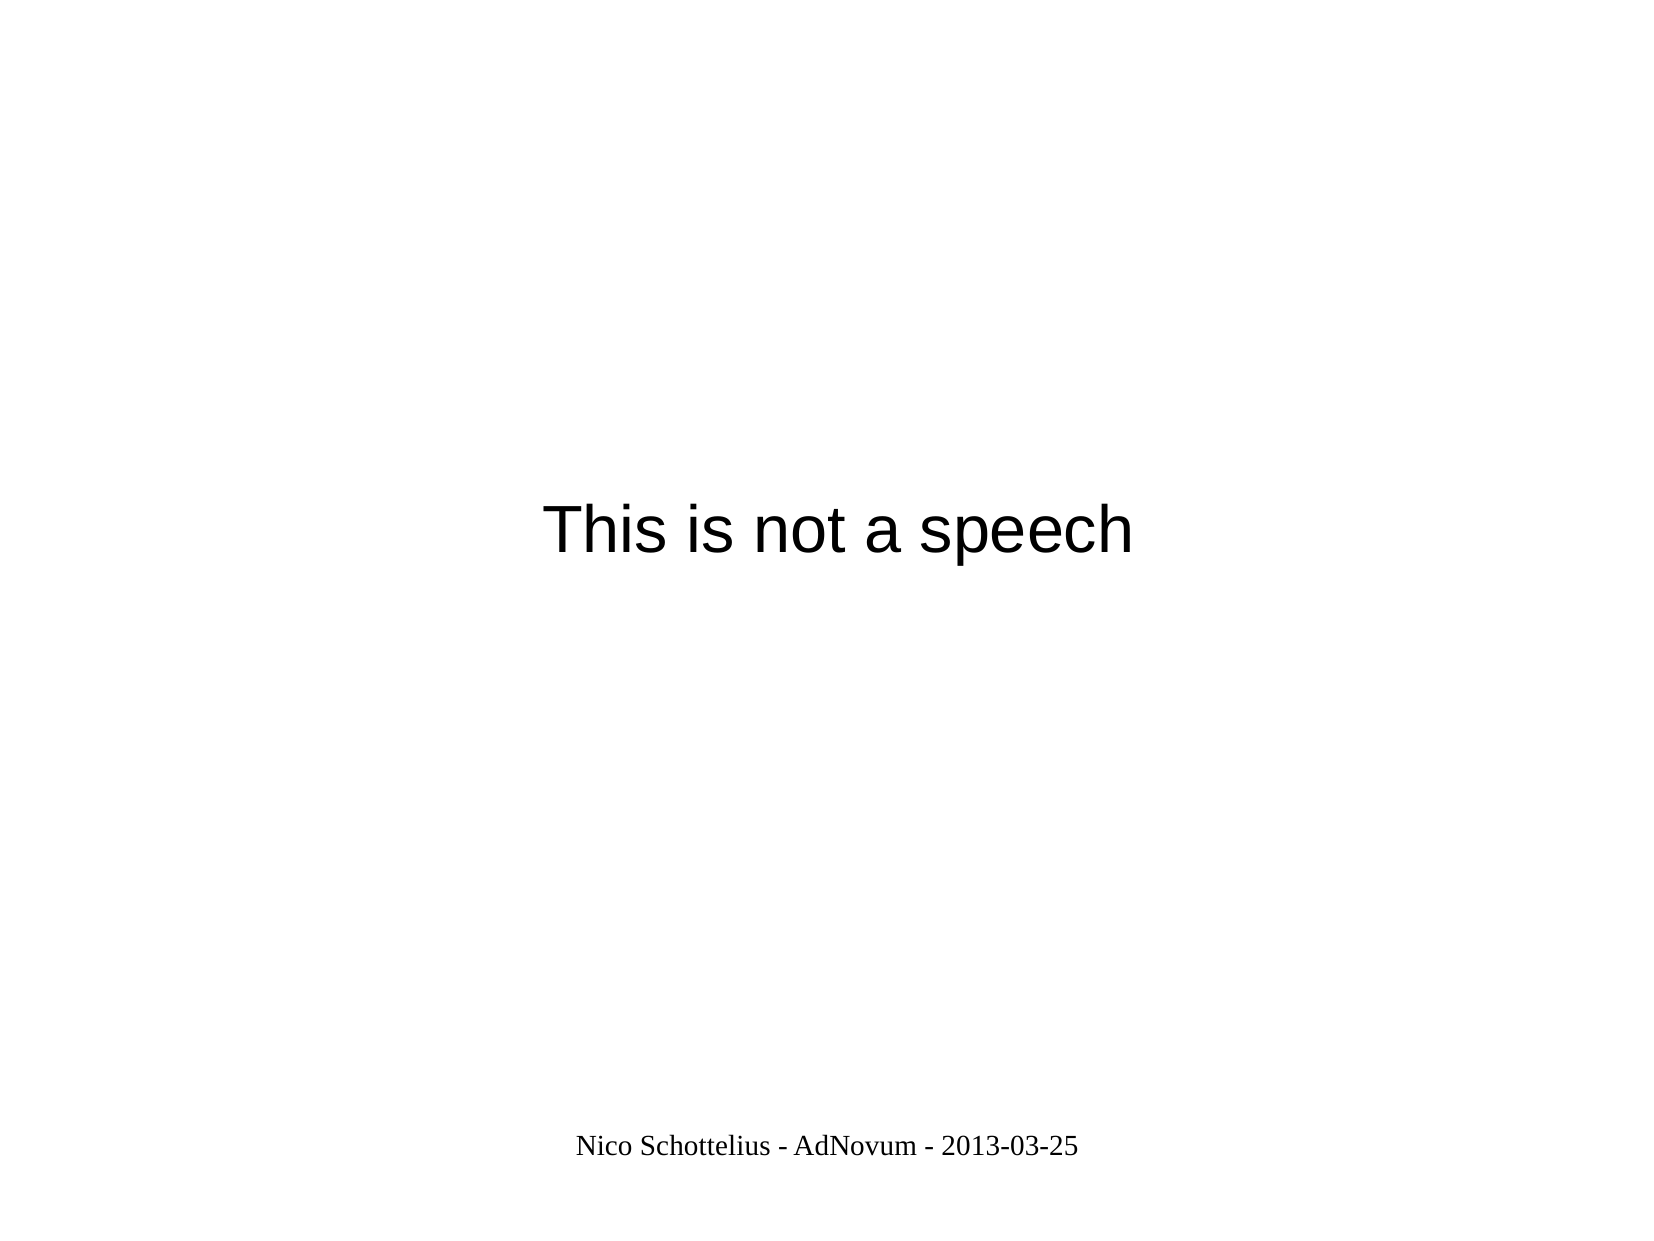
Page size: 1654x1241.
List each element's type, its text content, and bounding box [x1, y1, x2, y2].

subtitle This is not a speech [82, 49, 1571, 1010]
